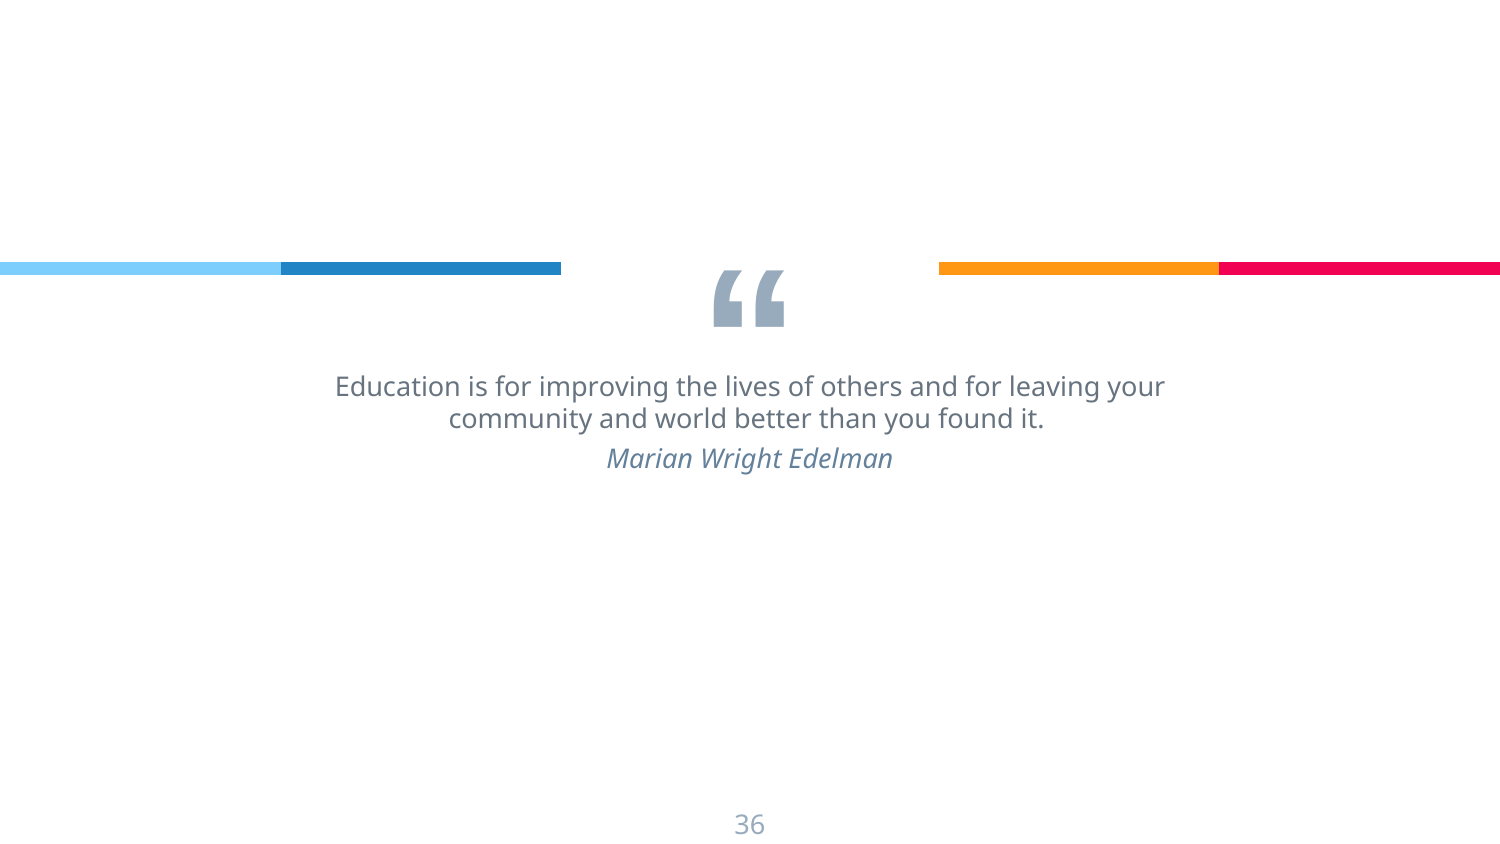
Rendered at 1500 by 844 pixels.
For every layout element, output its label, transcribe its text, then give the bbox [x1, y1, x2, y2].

text_box [0, 792, 1500, 844]
list Education is for improving the lives of others and for leaving your community and world better than you found it. Marian Wright Edelman [280, 354, 1220, 490]
